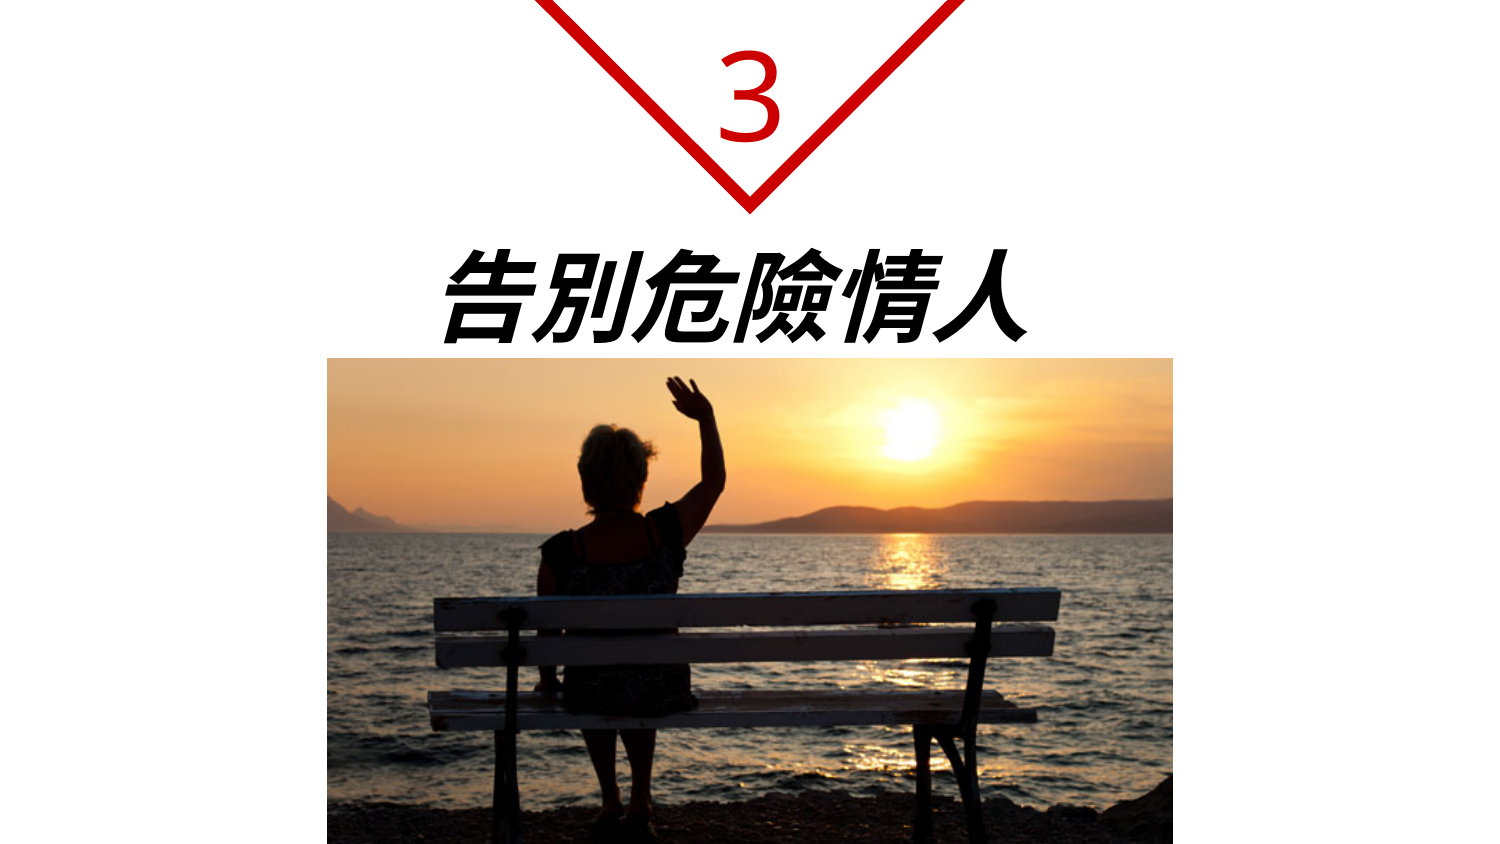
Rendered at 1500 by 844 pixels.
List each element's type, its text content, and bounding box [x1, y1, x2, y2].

text_box 3 [555, 0, 949, 149]
picture [327, 358, 1173, 844]
text_box 告別危險情人 [230, 219, 1229, 410]
